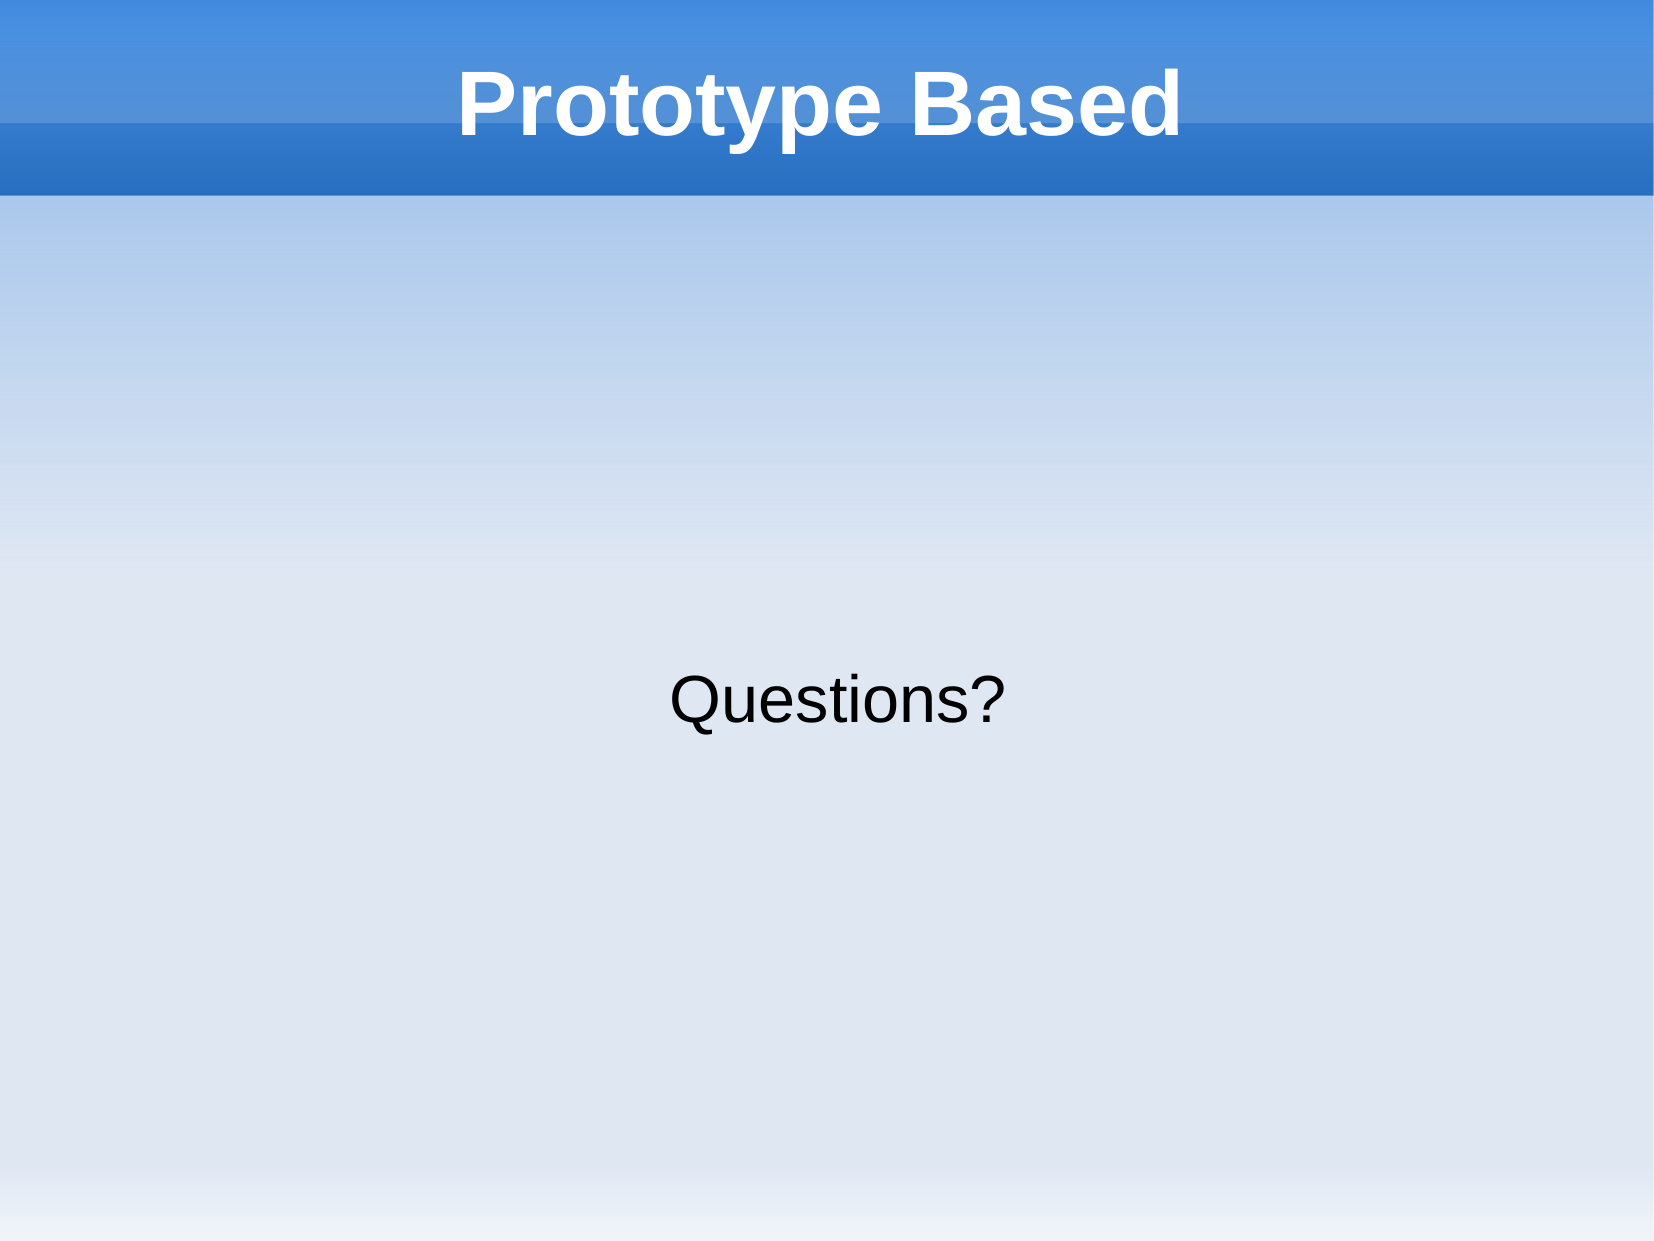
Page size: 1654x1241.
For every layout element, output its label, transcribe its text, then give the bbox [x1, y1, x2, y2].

subtitle Questions? [82, 290, 1571, 1109]
title Prototype Based [76, 0, 1565, 208]
picture [0, 0, 1654, 1241]
